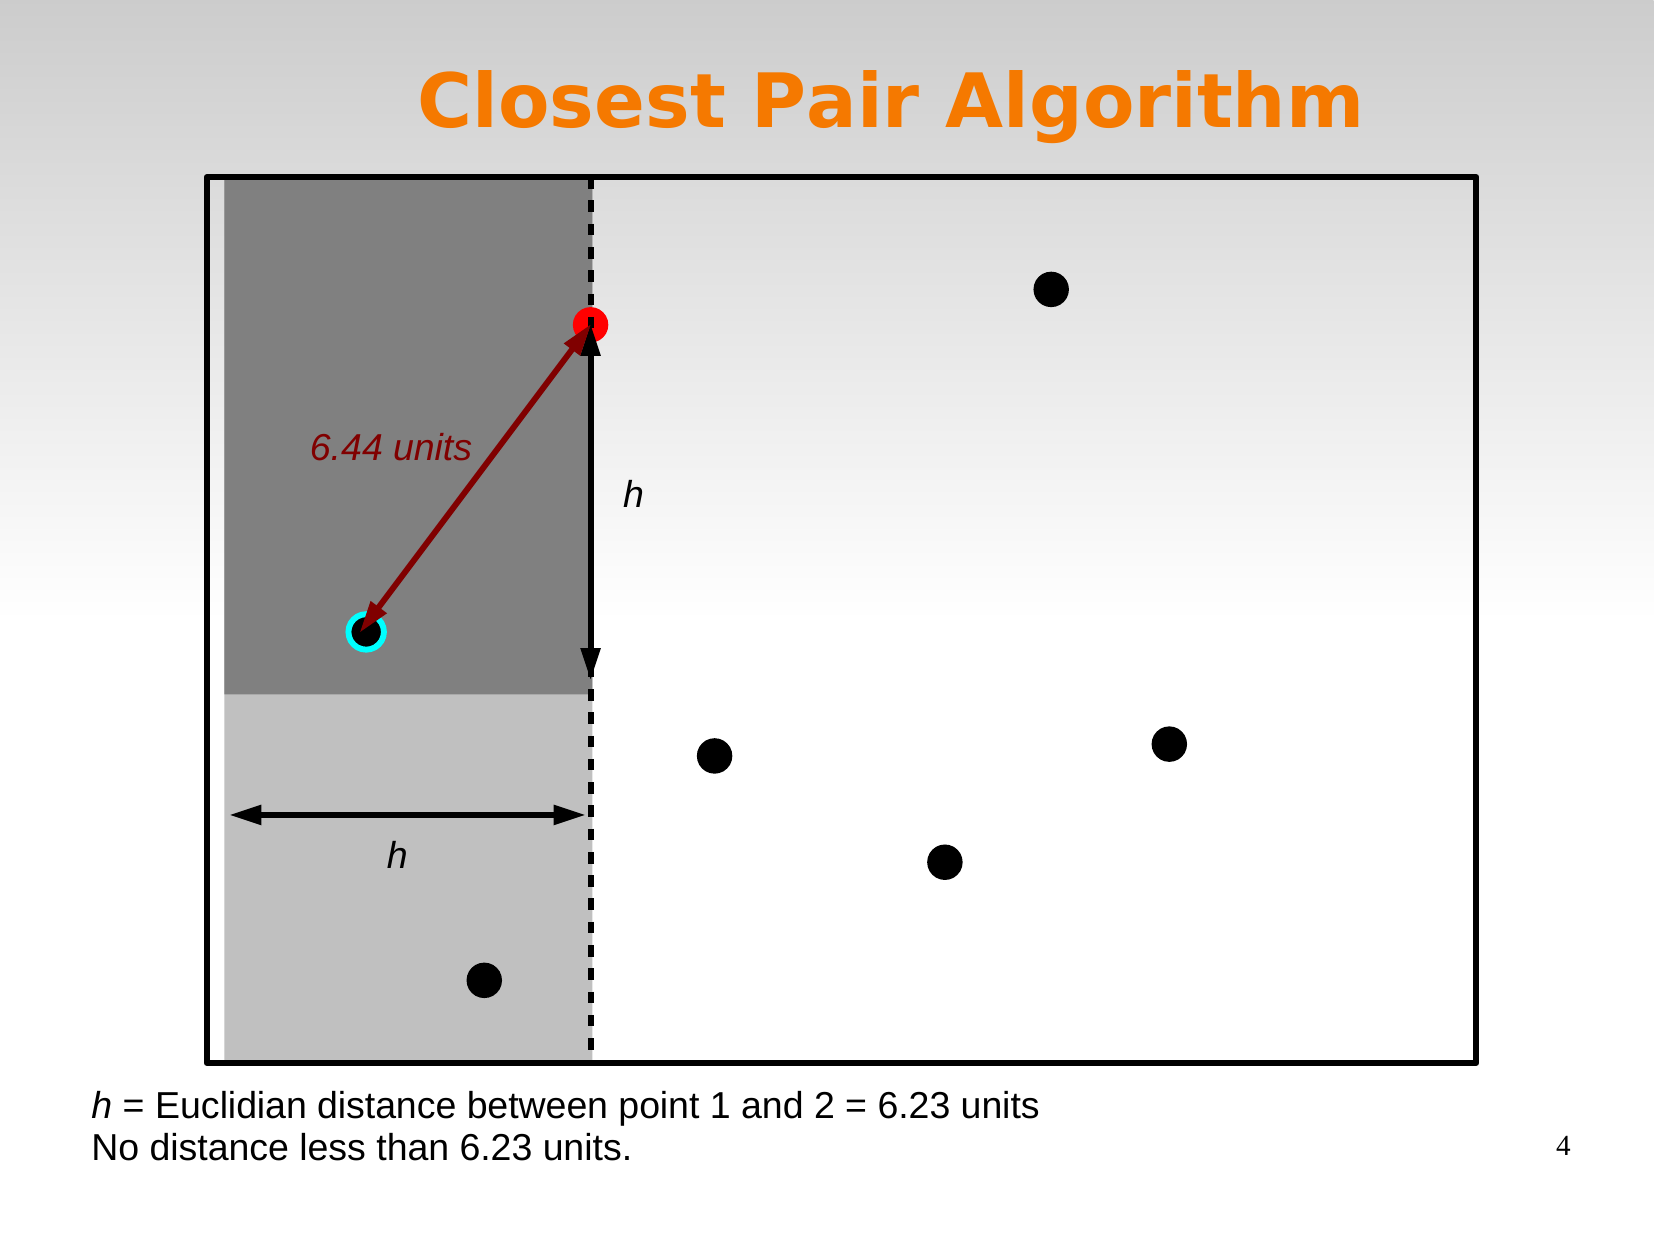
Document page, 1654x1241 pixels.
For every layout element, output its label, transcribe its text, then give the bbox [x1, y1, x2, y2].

text_box [1033, 271, 1069, 308]
text_box [696, 738, 733, 774]
text_box [224, 180, 609, 1060]
text_box h = Euclidian distance between point 1 and 2 = 6.23 units No distance less than 6.23 units. [76, 1077, 1565, 1176]
text_box h [608, 466, 668, 524]
title Closest Pair Algorithm [312, 37, 1471, 166]
text_box [927, 844, 963, 880]
text_box 6.44 units [295, 419, 514, 477]
text_box [1151, 726, 1188, 762]
text_box h [372, 826, 432, 884]
